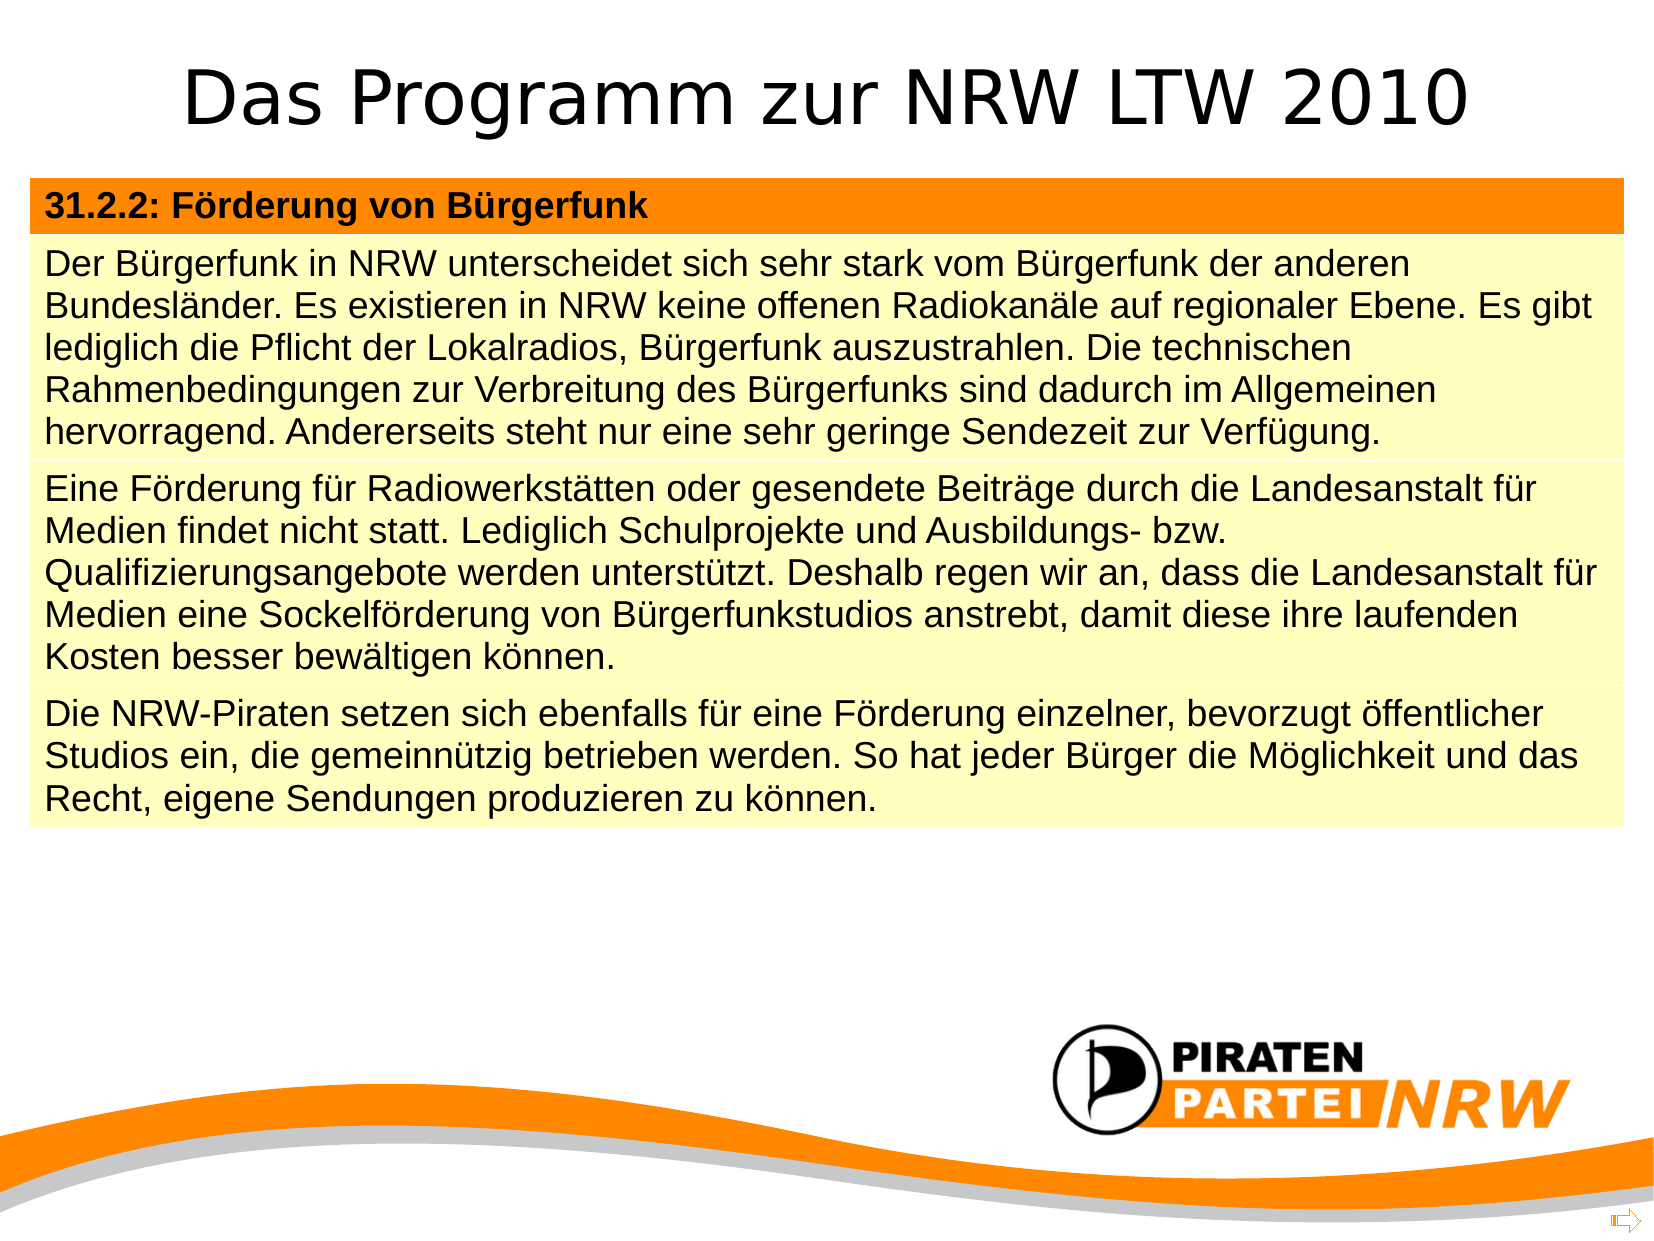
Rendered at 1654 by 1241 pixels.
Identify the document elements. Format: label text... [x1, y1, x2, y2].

table_cell Eine Förderung für Radiowerkstätten oder gesendete Beiträge durch die Landesanstalt für Medien findet nicht statt. Lediglich Schulprojekte und Ausbildungs- bzw. Qualifizierungsangebote werden unterstützt. Deshalb regen wir an, dass die Landesanstalt für Medien eine Sockelförderung von Bürgerfunkstudios anstrebt, damit diese ihre laufenden Kosten besser bewältigen können. [30, 461, 1624, 685]
picture [1045, 1021, 1579, 1140]
table_cell Die NRW-Piraten setzen sich ebenfalls für eine Förderung einzelner, bevorzugt öffentlicher Studios ein, die gemeinnützig betrieben werden. So hat jeder Bürger die Möglichkeit und das Recht, eigene Sendungen produzieren zu können. [30, 686, 1624, 827]
table_header 31.2.2: Förderung von Bürgerfunk [30, 178, 1624, 234]
title Das Programm zur NRW LTW 2010 [82, 54, 1571, 143]
table_cell Der Bürgerfunk in NRW unterscheidet sich sehr stark vom Bürgerfunk der anderen Bundesländer. Es existieren in NRW keine offenen Radiokanäle auf regionaler Ebene. Es gibt lediglich die Pflicht der Lokalradios, Bürgerfunk auszustrahlen. Die technischen Rahmenbedingungen zur Verbreitung des Bürgerfunks sind dadurch im Allgemeinen hervorragend. Andererseits steht nur eine sehr geringe Sendezeit zur Verfügung. [30, 235, 1624, 460]
